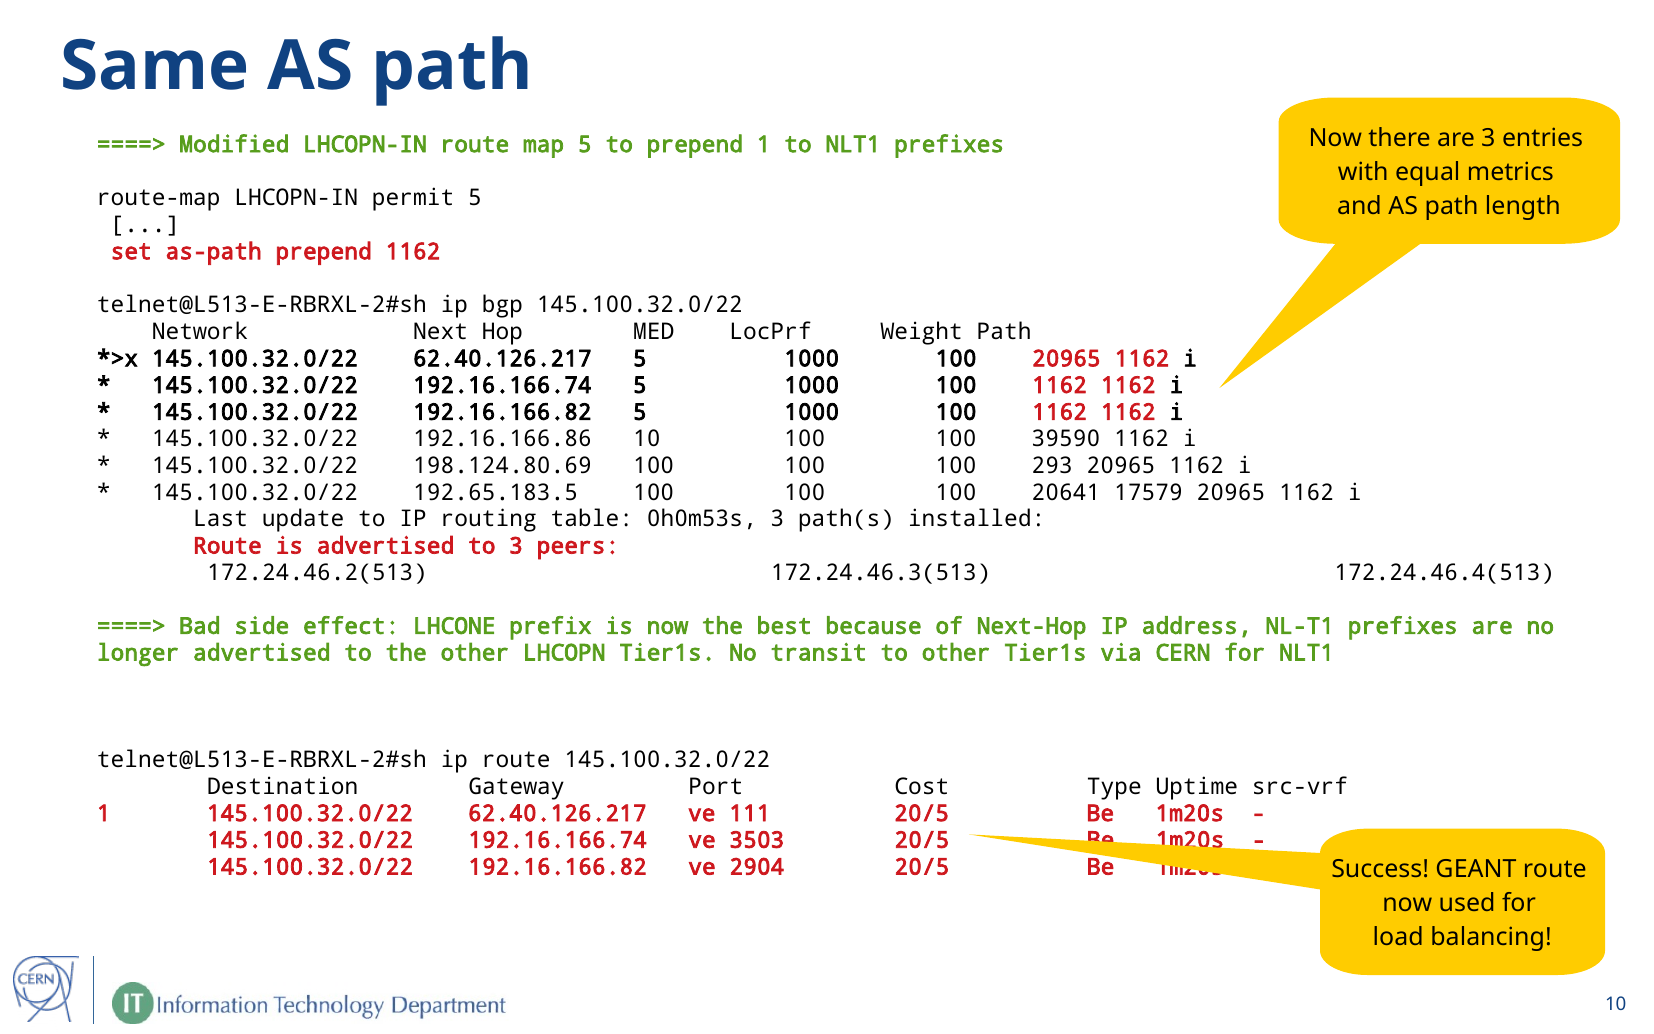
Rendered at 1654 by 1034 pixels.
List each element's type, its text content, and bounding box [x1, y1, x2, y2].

text_box Success! GEANT route now used for load balancing! [968, 828, 1606, 976]
picture [13, 956, 79, 1032]
text_box Now there are 3 entries with equal metrics and AS path length [1219, 97, 1621, 389]
title Same AS path [60, 0, 1528, 138]
text_box ====> Modified LHCOPN-IN route map 5 to prepend 1 to NLT1 prefixes route-map LHCOPN-IN permit 5 [...] set as-path prepend 1162 telnet@L513-E-RBRXL-2#sh ip bgp 145.100.32.0/22 Network Next Hop MED LocPrf Weight Path *>x 145.100.32.0/22 62.40.126.217 5 1000 100 20965 1162 i * 145.100.32.0/22 192.16.166.74 5 1000 100 1162 1162 i * 145.100.32.0/22 192.16.166.82 5 1000 100 1162 1162 i * 145.100.32.0/22 192.16.166.86 10 100 100 39590 1162 i * 145.100.32.0/22 198.124.80.69 100 100 100 293 20965 1162 i * 145.100.32.0/22 192.65.183.5 100 100 100 20641 17579 20965 1162 i Last update to IP routing table: 0h0m53s, 3 path(s) installed: Route is advertised to 3 peers: 172.24.46.2(513) 172.24.46.3(513) 172.24.46.4(513) ====> Bad side effect: LHCONE prefix is now the best because of Next-Hop IP address, NL-T1 prefixes are no longer advertised to the other LHCOPN Tier1s. No transit to other Tier1s via CERN for NLT1 telnet@L513-E-RBRXL-2#sh ip route 145.100.32.0/22 Destination Gateway Port Cost Type Uptime src-vrf 1 145.100.32.0/22 62.40.126.217 ve 111 20/5 Be 1m20s - 145.100.32.0/22 192.16.166.74 ve 3503 20/5 Be 1m20s - 145.100.32.0/22 192.16.166.82 ve 2904 20/5 Be 1m20s - [82, 123, 1638, 1032]
